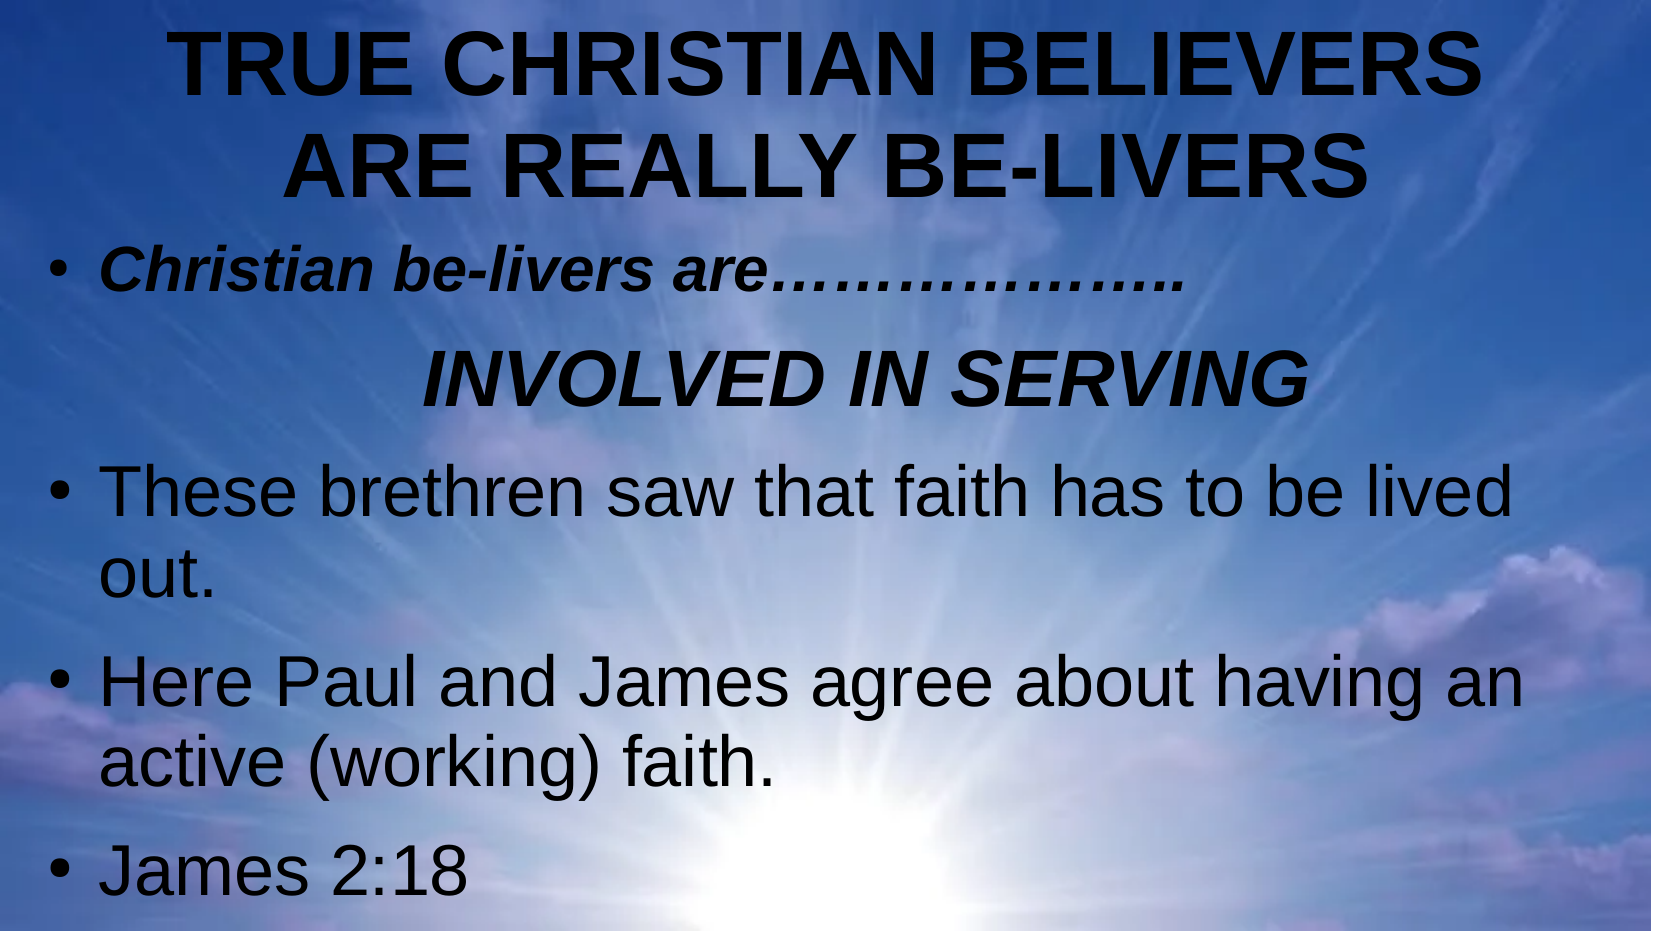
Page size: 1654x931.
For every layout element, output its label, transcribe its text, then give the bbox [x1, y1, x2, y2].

picture [0, 0, 1651, 931]
list Christian be-livers are……………….. INVOLVED IN SERVING These brethren saw that faith has to be lived out. Here Paul and James agree about having an active (working) faith. James 2:18 [30, 233, 1636, 916]
title TRUE CHRISTIAN BELIEVERS ARE REALLY BE-LIVERS [82, 12, 1571, 218]
